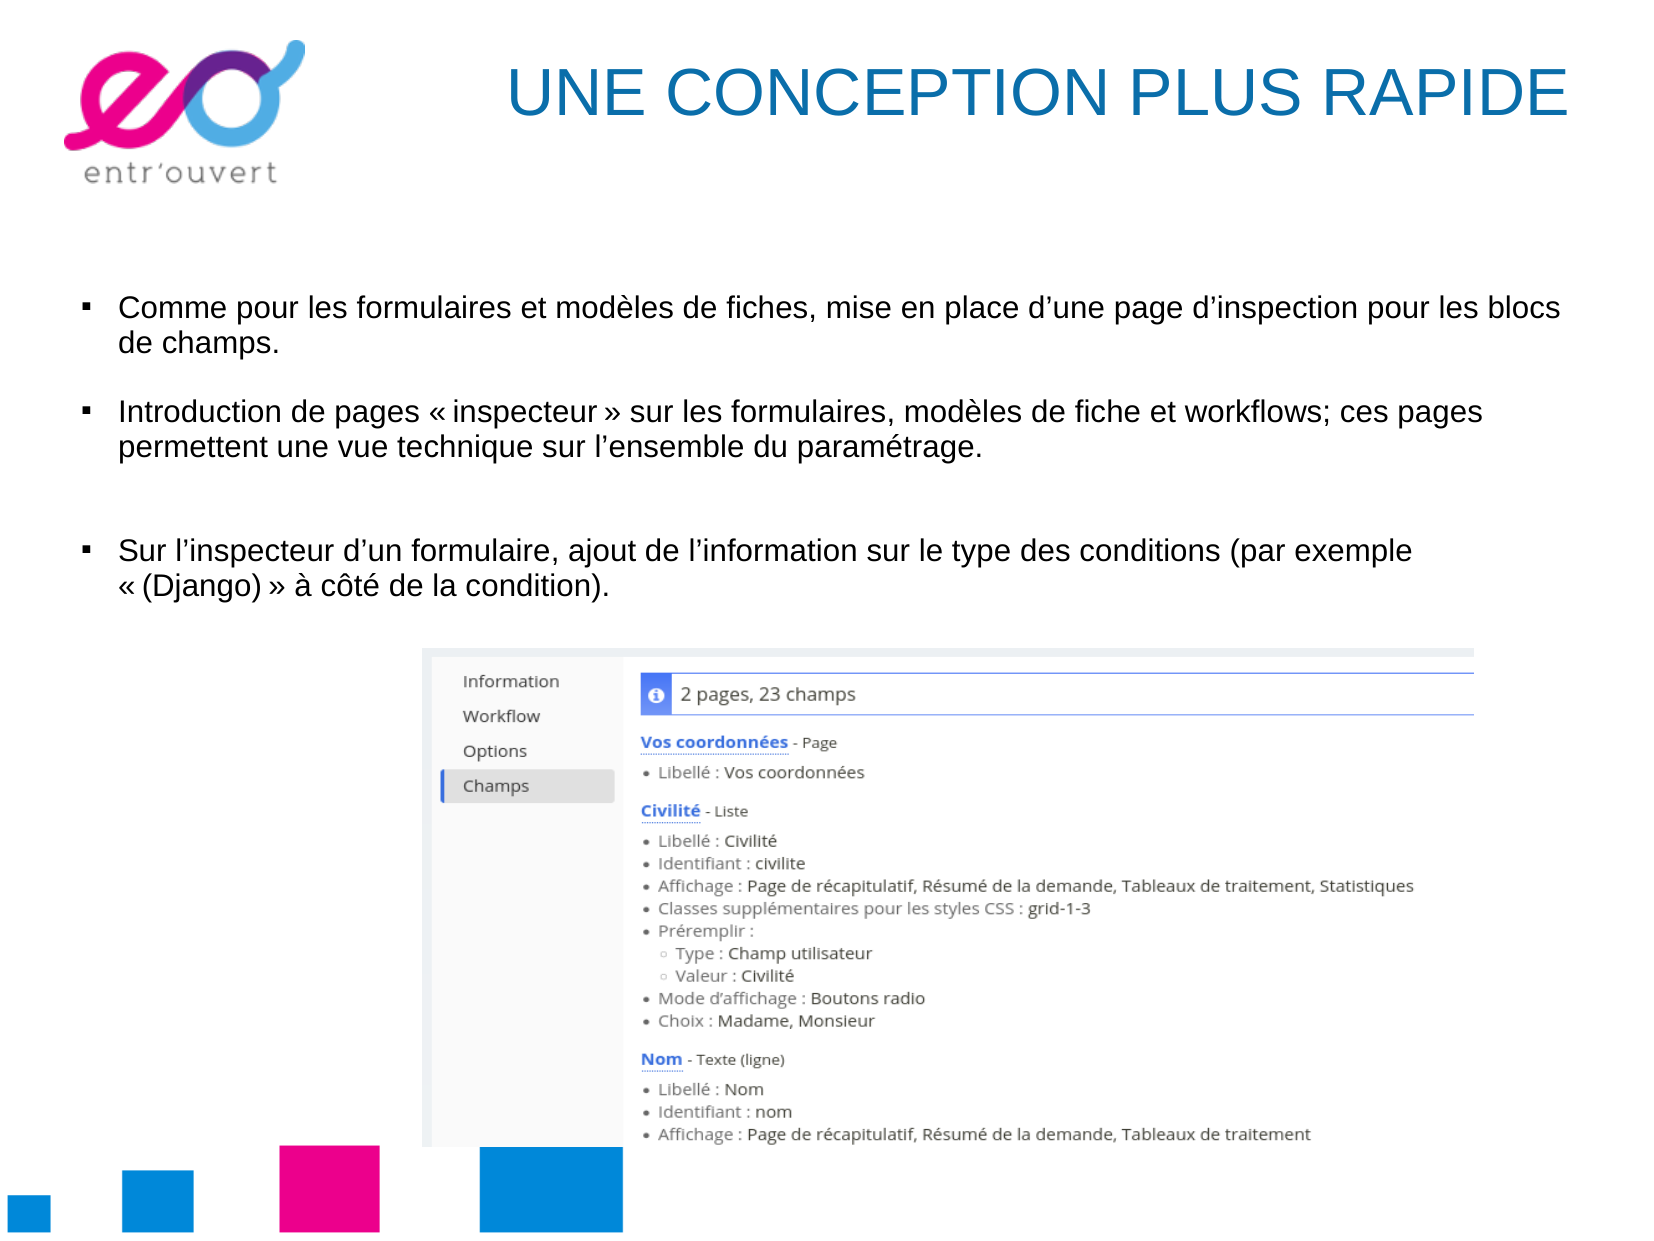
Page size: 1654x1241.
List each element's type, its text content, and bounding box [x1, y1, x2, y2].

picture [5, 648, 1474, 1235]
subtitle Comme pour les formulaires et modèles de fiches, mise en place d’une page d’inspection pour les blocs de champs. Introduction de pages « inspecteur » sur les formulaires, modèles de fiche et workflows; ces pages permettent une vue technique sur l’ensemble du paramétrage. Sur l’inspecteur d’un formulaire, ajout de l’information sur le type des conditions (par exemple « (Django) » à côté de la condition). [82, 290, 1571, 707]
title UNE CONCEPTION PLUS RAPIDE [354, 55, 1571, 263]
picture [64, 40, 305, 184]
